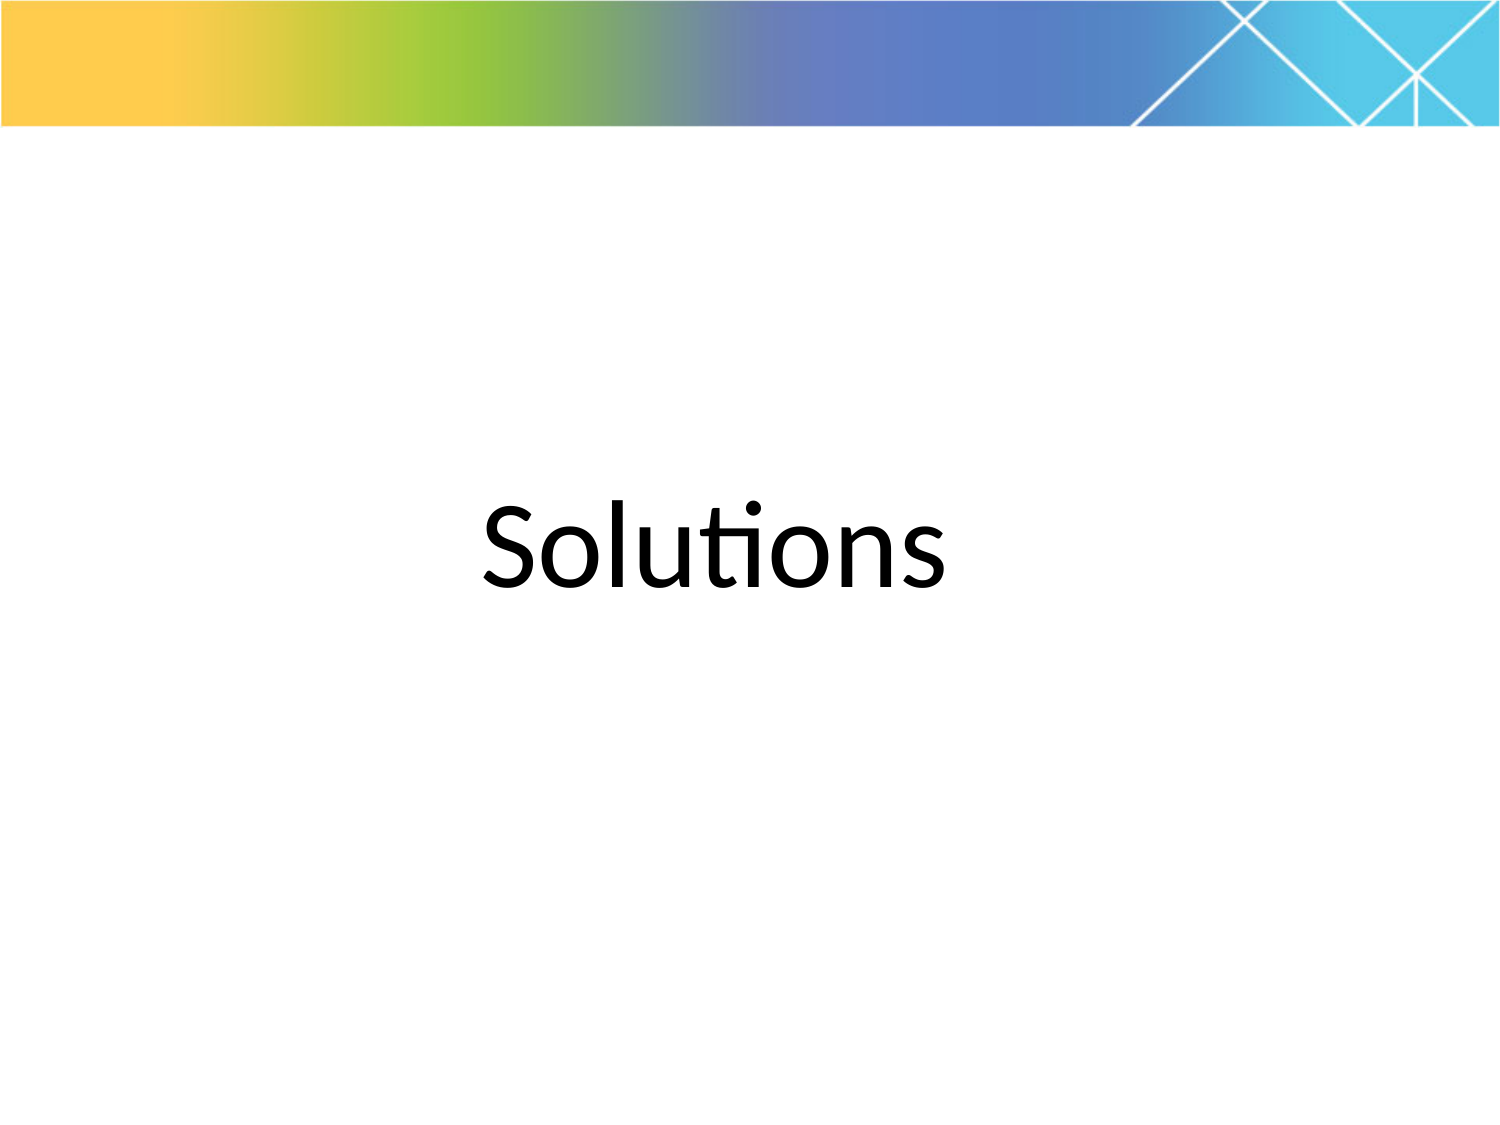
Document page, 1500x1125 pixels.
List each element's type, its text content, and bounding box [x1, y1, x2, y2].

picture [0, 0, 1500, 128]
list Solutions [70, 152, 1421, 915]
